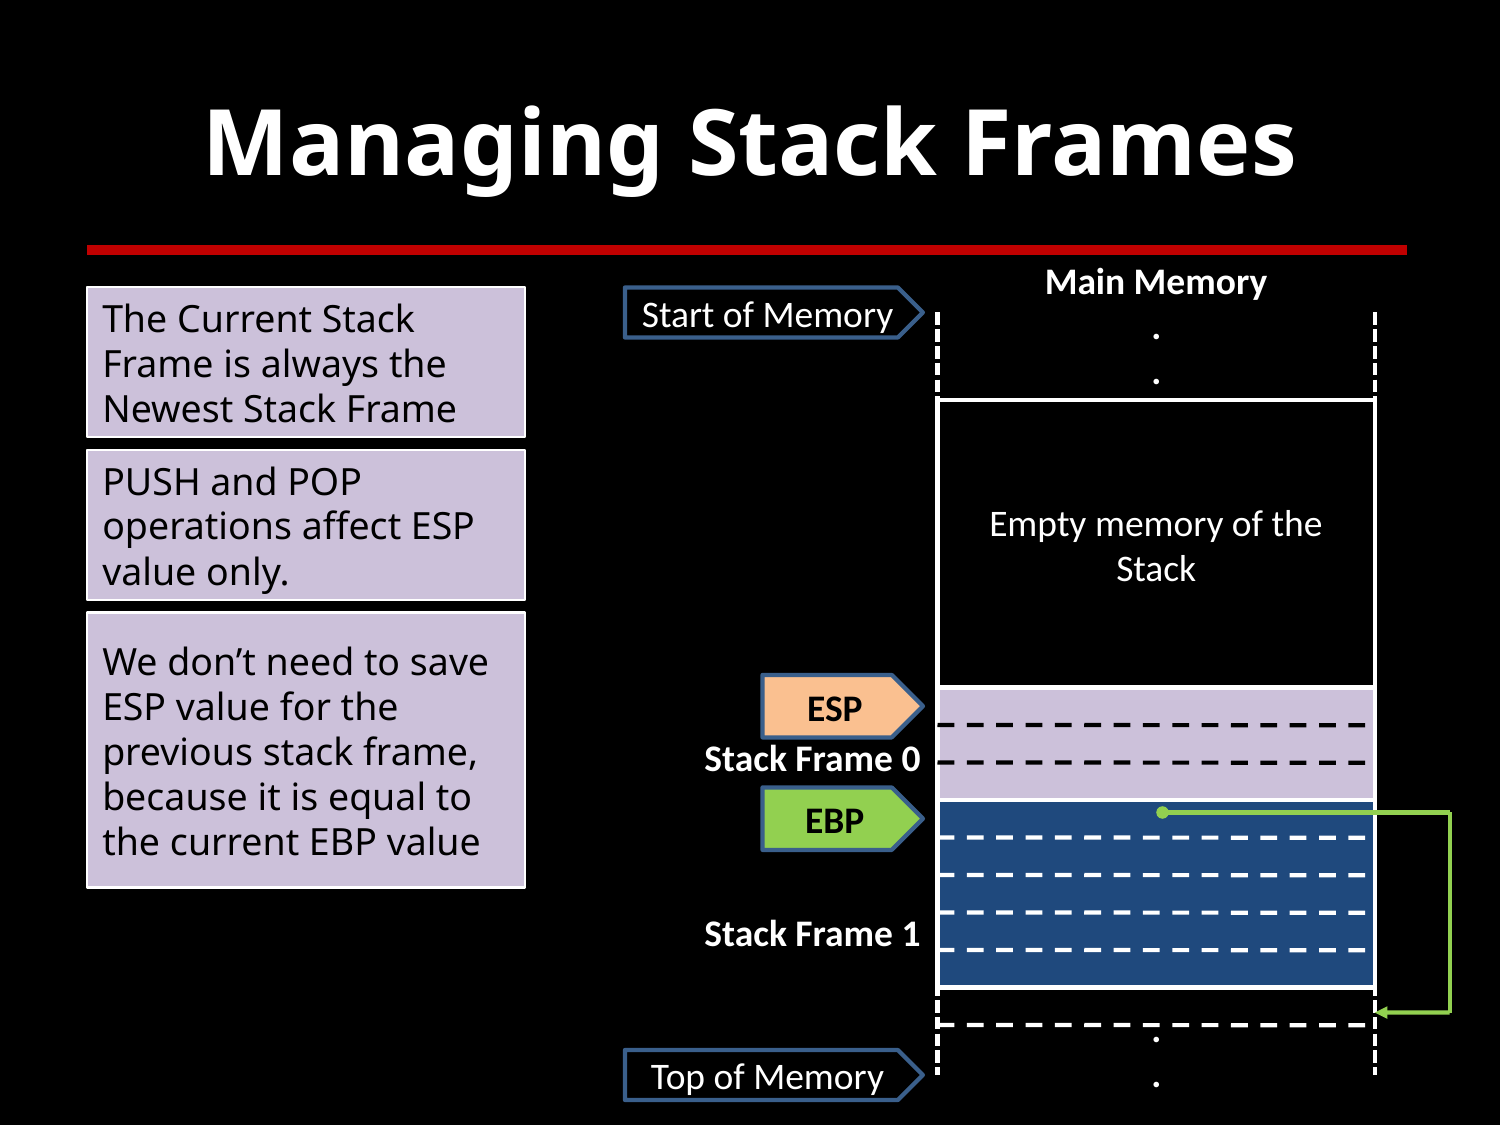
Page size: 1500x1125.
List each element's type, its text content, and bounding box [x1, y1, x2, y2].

text_box We don’t need to save ESP value for the previous stack frame, because it is equal to the current EBP value [87, 612, 525, 888]
text_box Start of Memory [624, 287, 923, 338]
text_box Stack Frame 1 [687, 912, 938, 950]
title Managing Stack Frames [75, 45, 1425, 233]
text_box . . [937, 1012, 1375, 1088]
text_box PUSH and POP operations affect ESP value only. [87, 449, 525, 600]
text_box The Current Stack Frame is always the Newest Stack Frame [87, 287, 525, 438]
text_box Main Memory . . [937, 262, 1375, 388]
text_box [937, 687, 1375, 988]
text_box Stack Frame 0 [687, 737, 937, 775]
text_box EBP [762, 787, 923, 850]
text_box Empty memory of the Stack [937, 399, 1375, 687]
text_box Top of Memory [624, 1050, 923, 1101]
text_box ESP [762, 674, 923, 737]
